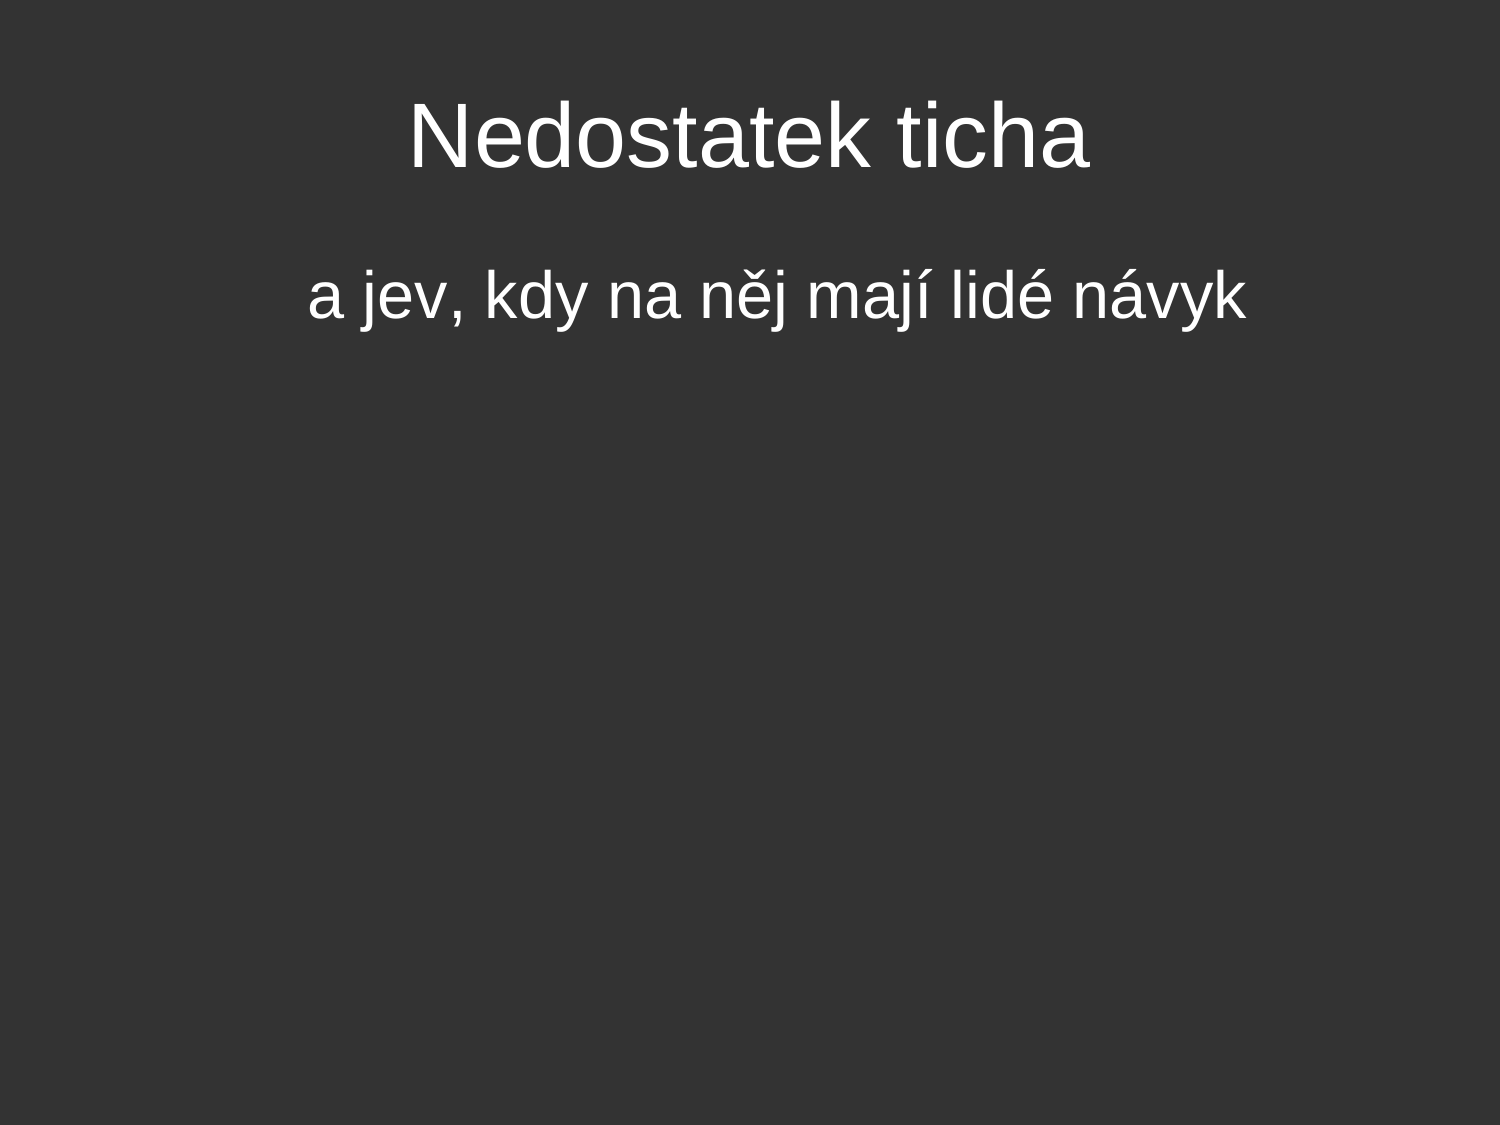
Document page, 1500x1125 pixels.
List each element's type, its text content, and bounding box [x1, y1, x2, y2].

list a jev, kdy na něj mají lidé návyk [75, 262, 1425, 1005]
title Nedostatek ticha [75, 21, 1425, 257]
